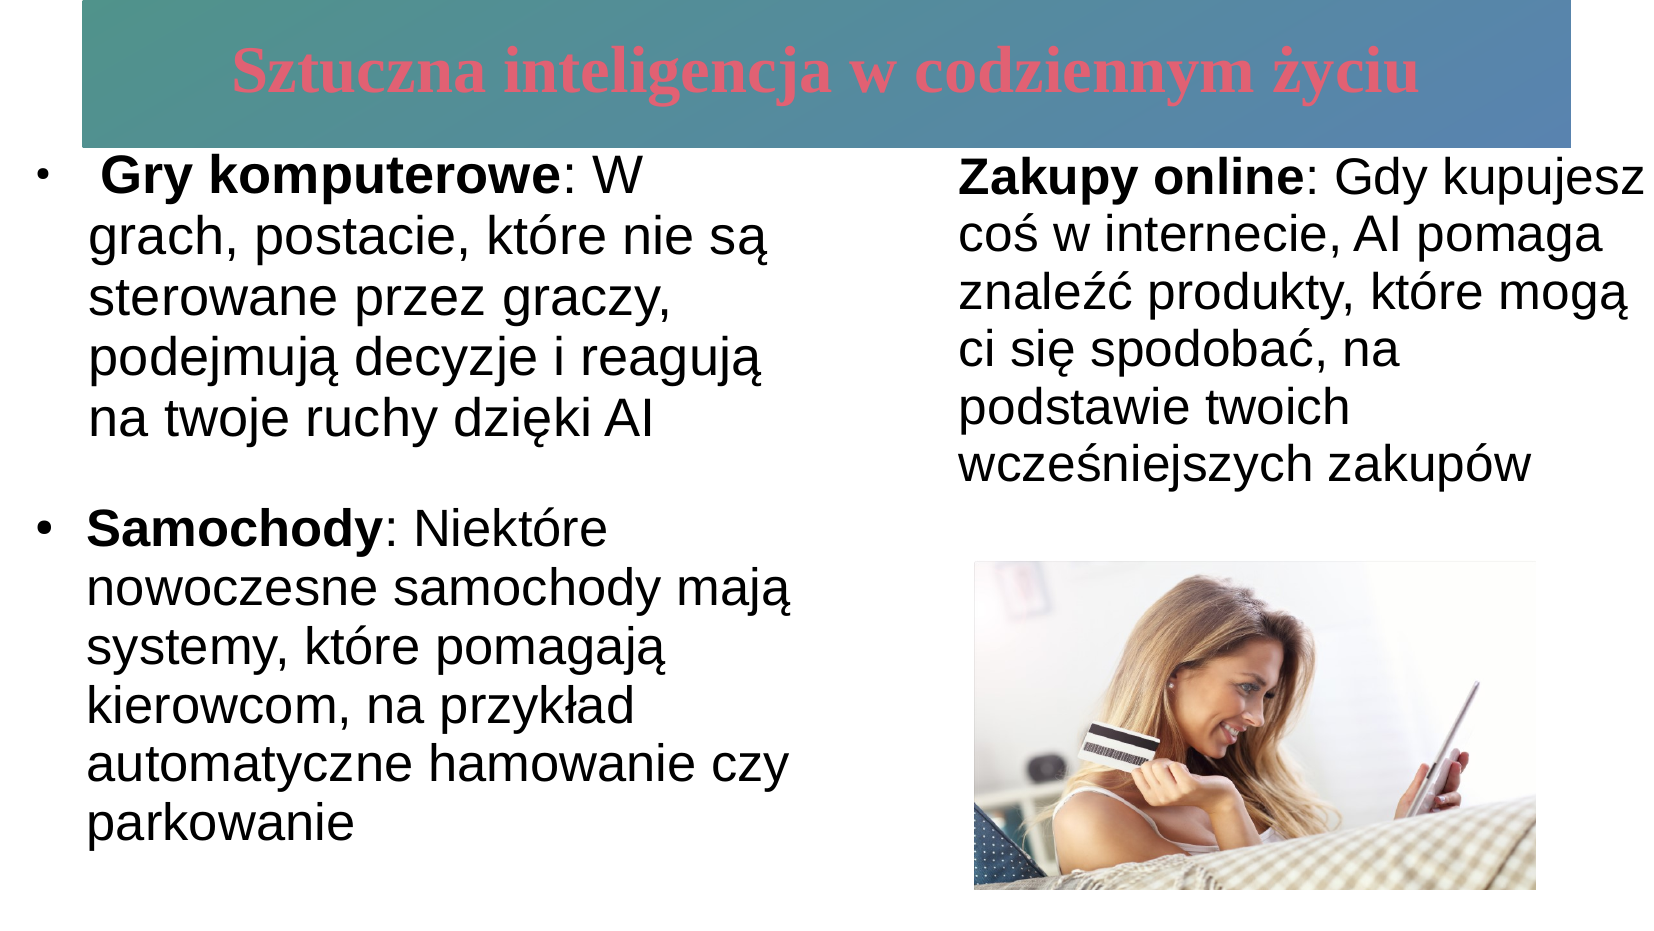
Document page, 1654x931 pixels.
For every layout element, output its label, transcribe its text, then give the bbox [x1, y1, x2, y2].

list Zakupy online: Gdy kupujesz coś w internecie, AI pomaga znaleźć produkty, które mogą ci się spodobać, na podstawie twoich wcześniejszych zakupów [891, 147, 1654, 532]
list Gry komputerowe: W grach, postacie, które nie są sterowane przez graczy, podejmują decyzje i reagują na twoje ruchy dzięki AI [17, 145, 798, 499]
list Samochody: Niektóre nowoczesne samochody mają systemy, które pomagają kierowcom, na przykład automatyczne hamowanie czy parkowanie [17, 499, 852, 857]
picture [974, 560, 1536, 890]
title Sztuczna inteligencja w codziennym życiu [82, 0, 1571, 148]
